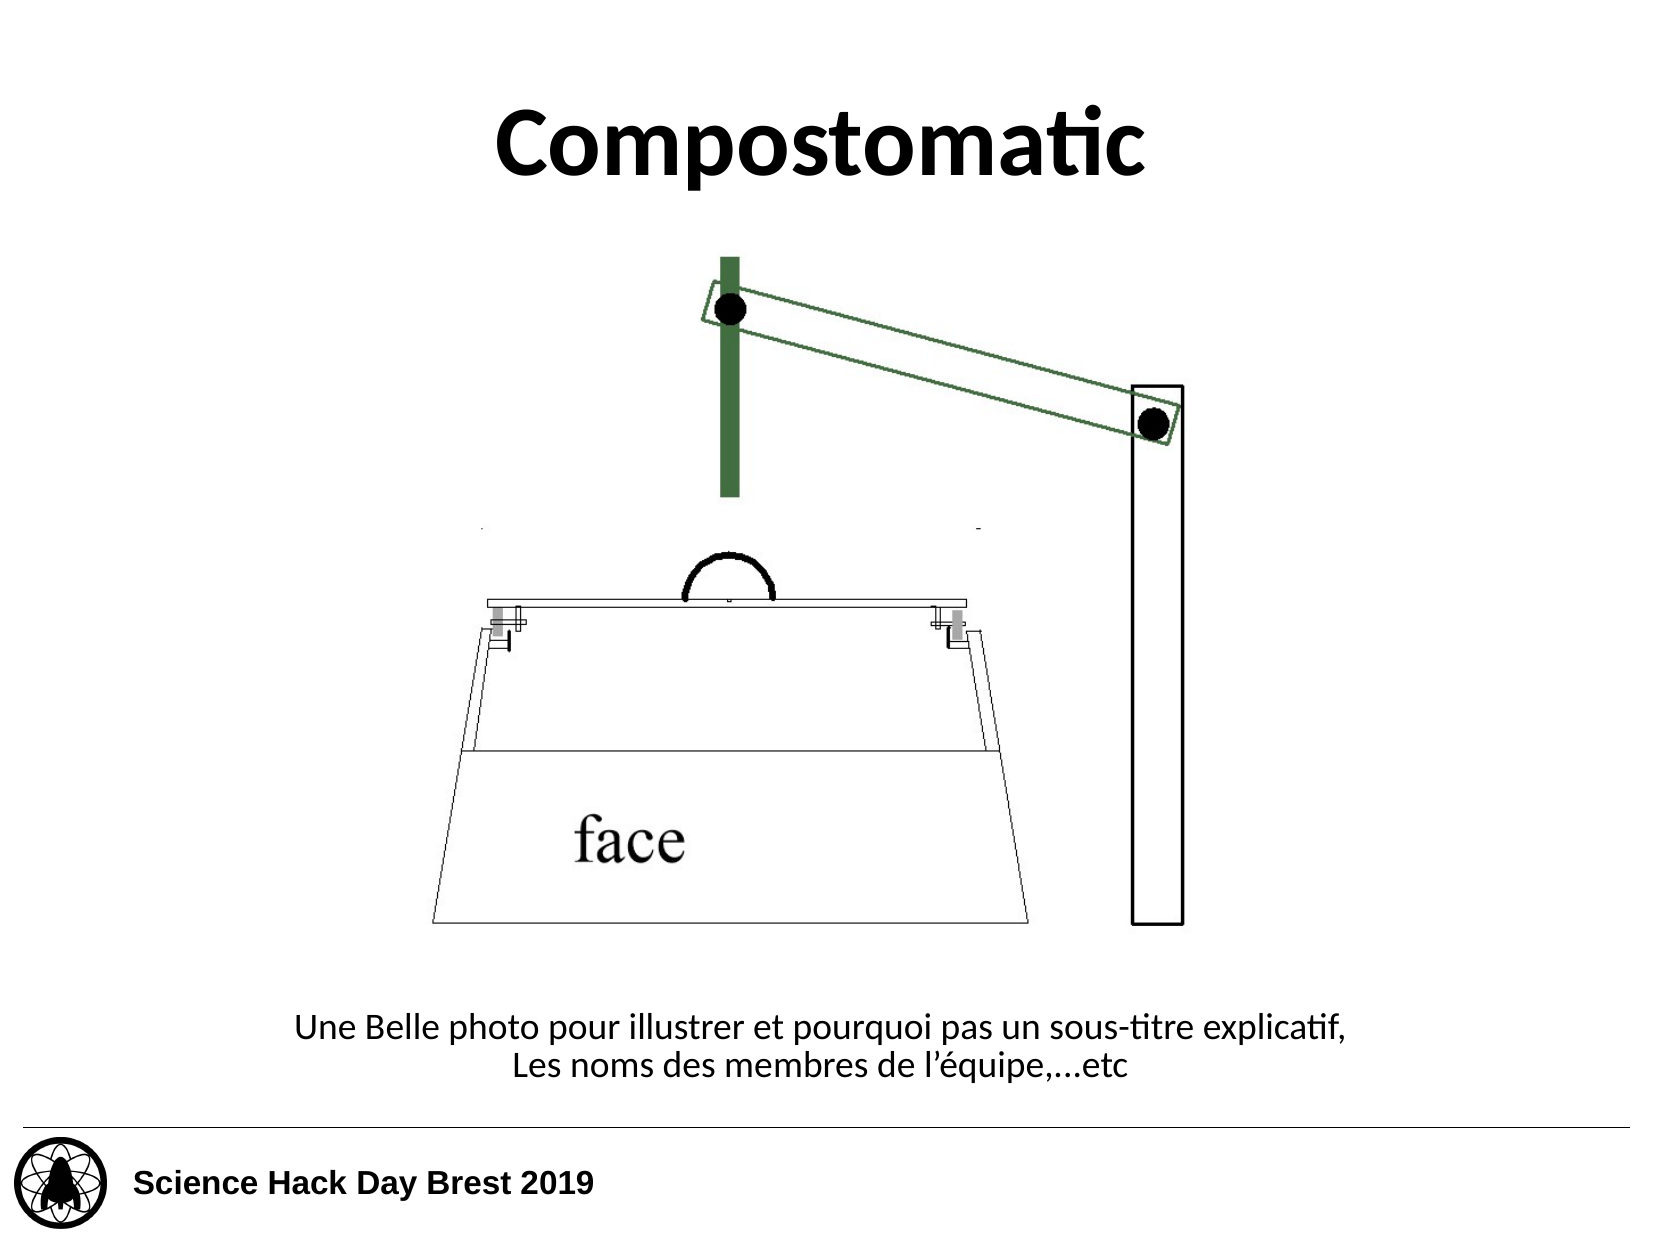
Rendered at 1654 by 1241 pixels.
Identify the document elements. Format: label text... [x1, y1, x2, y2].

text_box Science Hack Day Brest 2019 [118, 1157, 1040, 1210]
picture [354, 250, 1264, 934]
title Compostomatic [295, 47, 1347, 255]
picture [14, 1137, 107, 1230]
text_box Une Belle photo pour illustrer et pourquoi pas un sous-titre explicatif, Les noms des membres de l’équipe,...etc [200, 1003, 1441, 1111]
